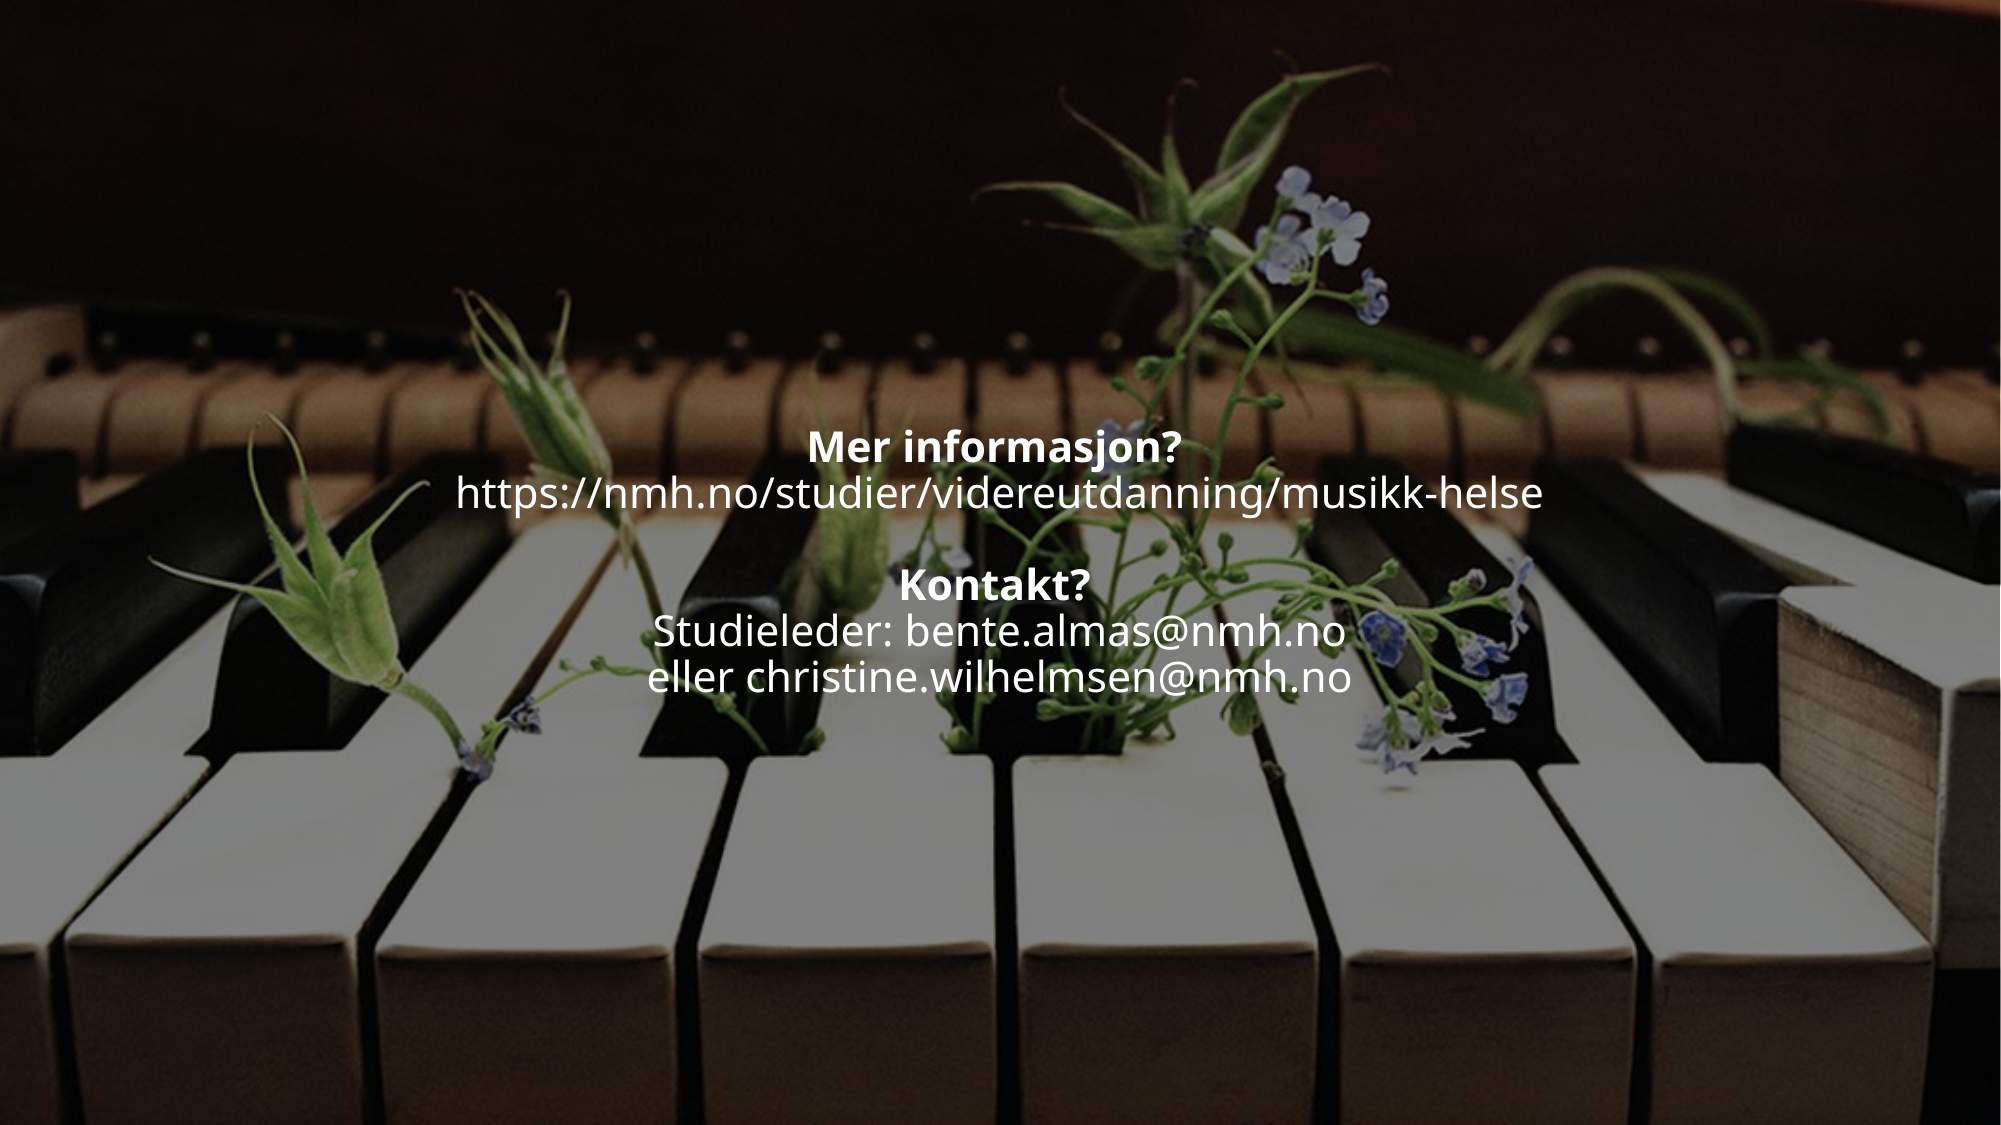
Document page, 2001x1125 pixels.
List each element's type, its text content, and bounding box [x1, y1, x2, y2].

picture [0, 0, 2000, 1125]
title Mer informasjon? https://nmh.no/studier/videreutdanning/musikk-helse Kontakt? Studieleder: bente.almas@nmh.no eller christine.wilhelmsen@nmh.no [30, 182, 1970, 710]
